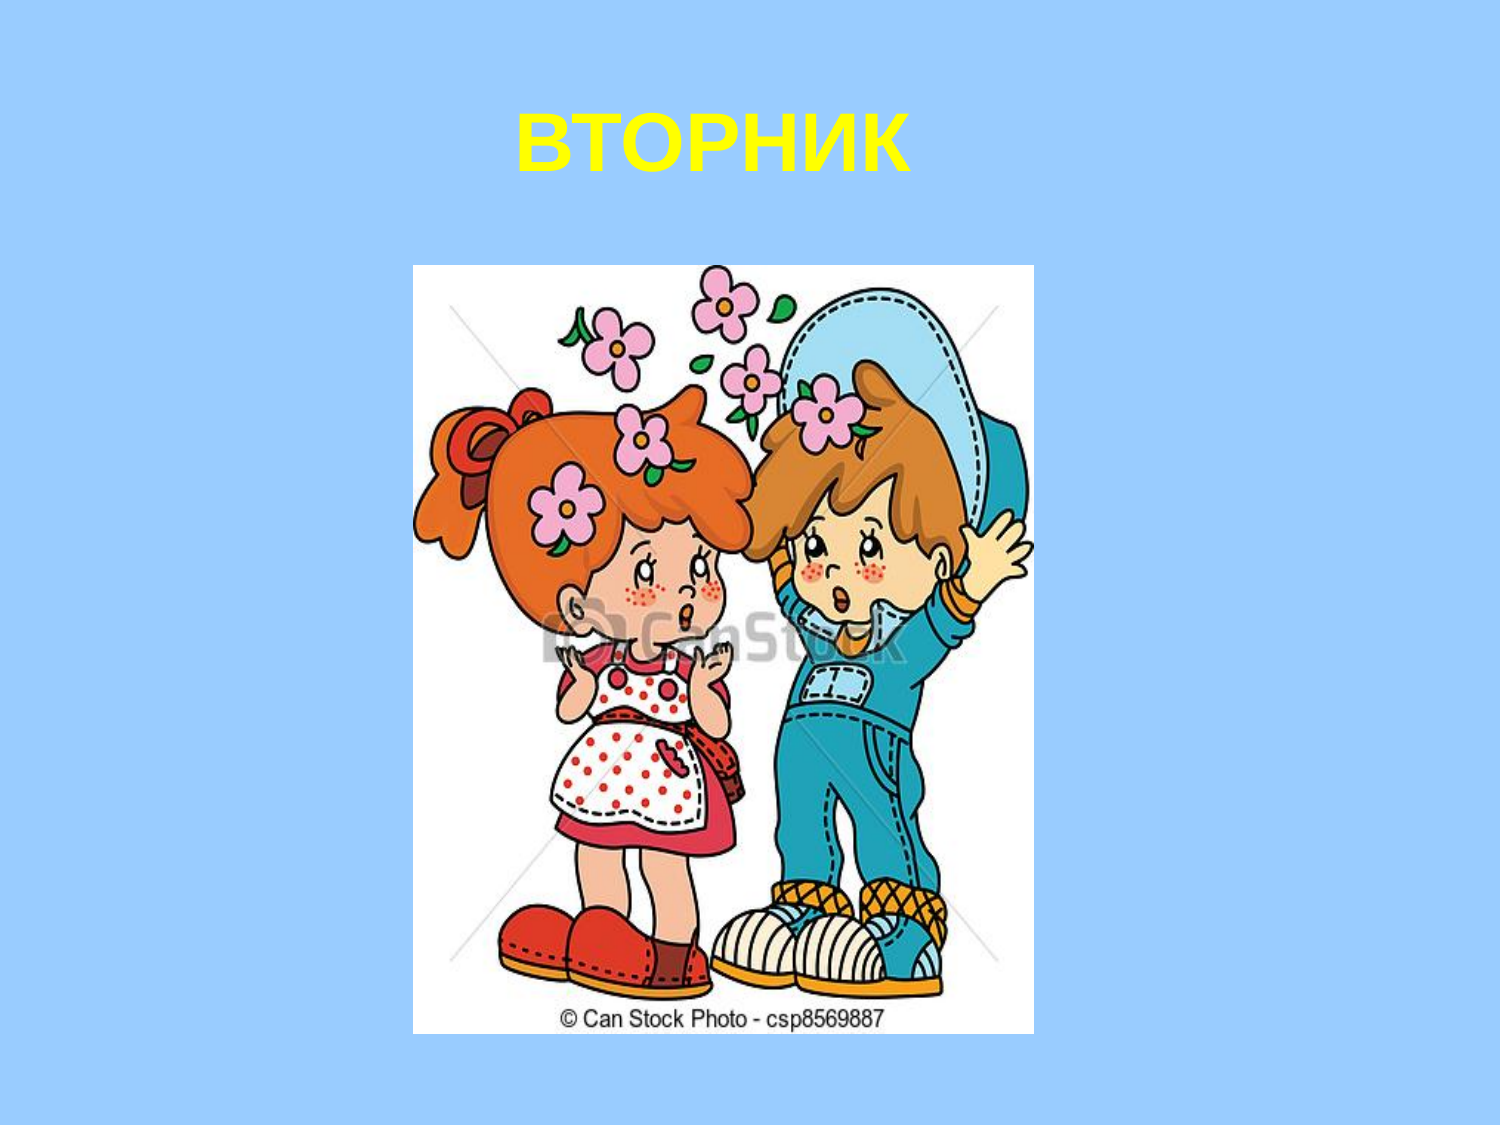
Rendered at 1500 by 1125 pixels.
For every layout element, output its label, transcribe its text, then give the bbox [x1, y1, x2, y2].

text_box ВТОРНИК [383, 88, 1043, 211]
picture [413, 265, 1034, 1034]
